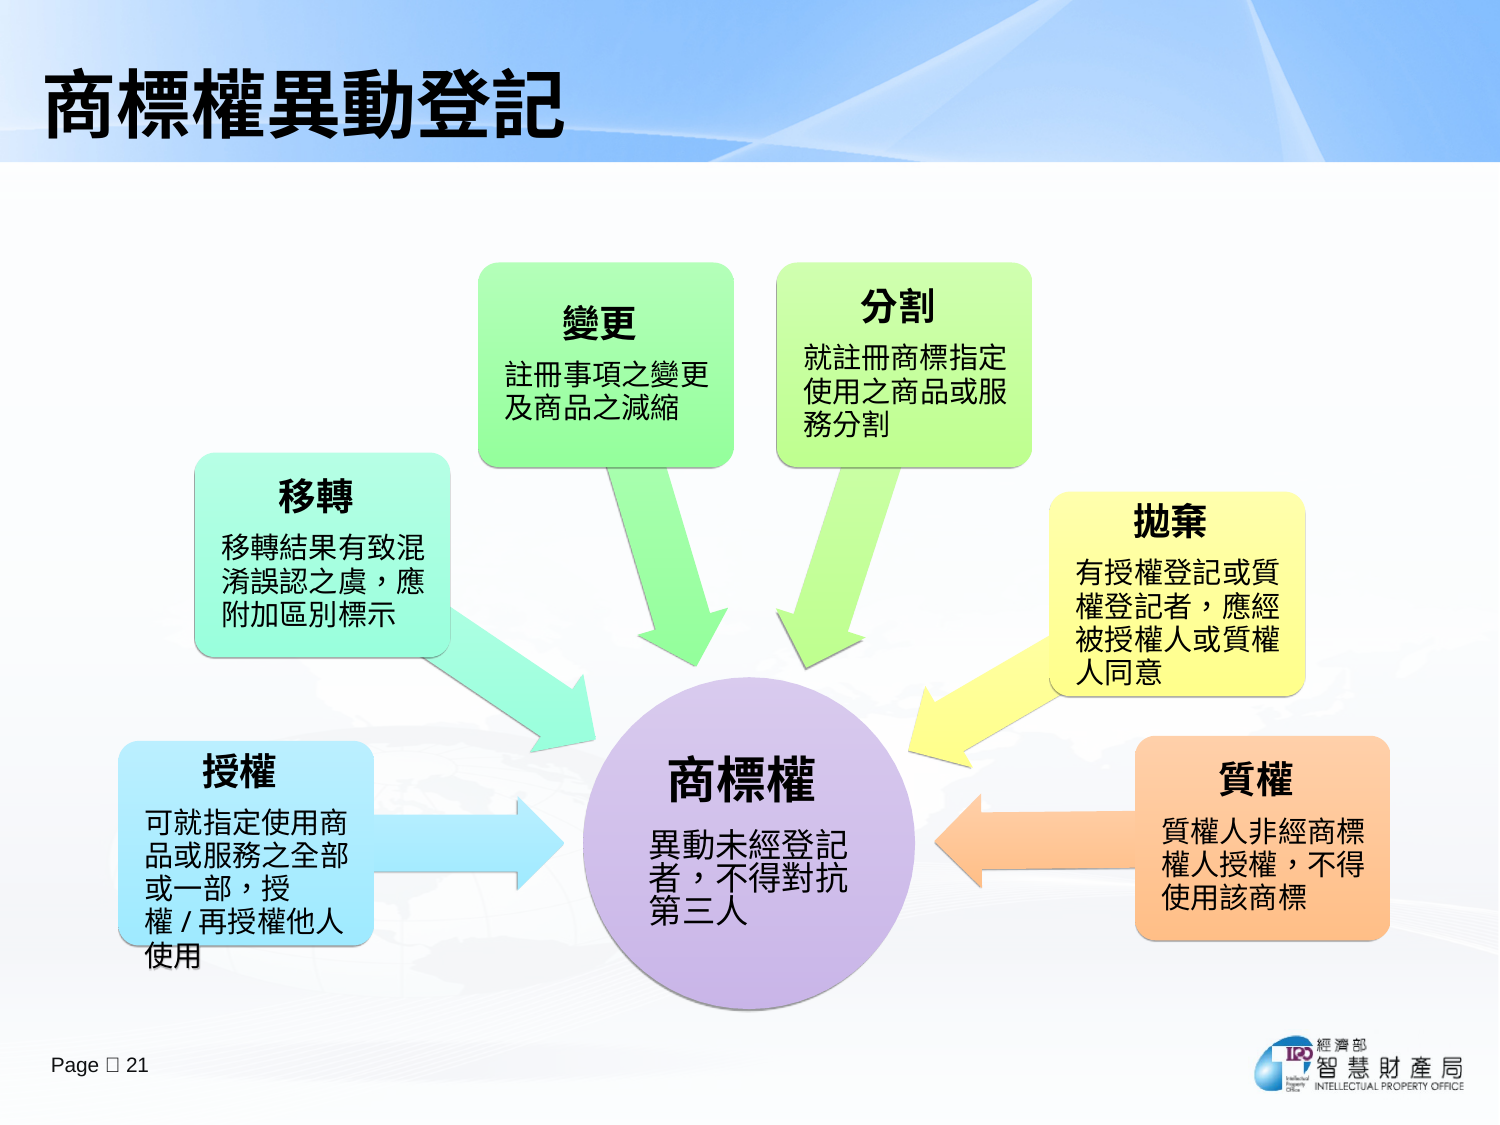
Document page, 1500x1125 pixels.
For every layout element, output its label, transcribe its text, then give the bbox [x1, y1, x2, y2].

text_box 移轉 移轉結果有致混淆誤認之虞，應附加區別標示 [194, 452, 451, 658]
text_box 拋棄 有授權登記或質權登記者，應經被授權人或質權人同意 [1049, 491, 1306, 697]
text_box [934, 793, 1135, 889]
text_box [374, 795, 565, 891]
text_box [424, 607, 596, 753]
text_box 商標權 異動未經登記者，不得對抗第三人 [583, 677, 916, 1010]
text_box [607, 468, 729, 667]
title 商標權異動登記 [41, 0, 1379, 146]
text_box 授權 可就指定使用商品或服務之全部或一部，授權/再授權他人使用 [118, 740, 374, 946]
text_box 質權 質權人非經商標權人授權，不得使用該商標 [1135, 735, 1391, 941]
text_box 分割 就註冊商標指定使用之商品或服務分割 [776, 262, 1033, 468]
text_box 變更 註冊事項之變更及商品之減縮 [478, 262, 734, 468]
text_box [908, 635, 1061, 768]
text_box [775, 468, 901, 668]
